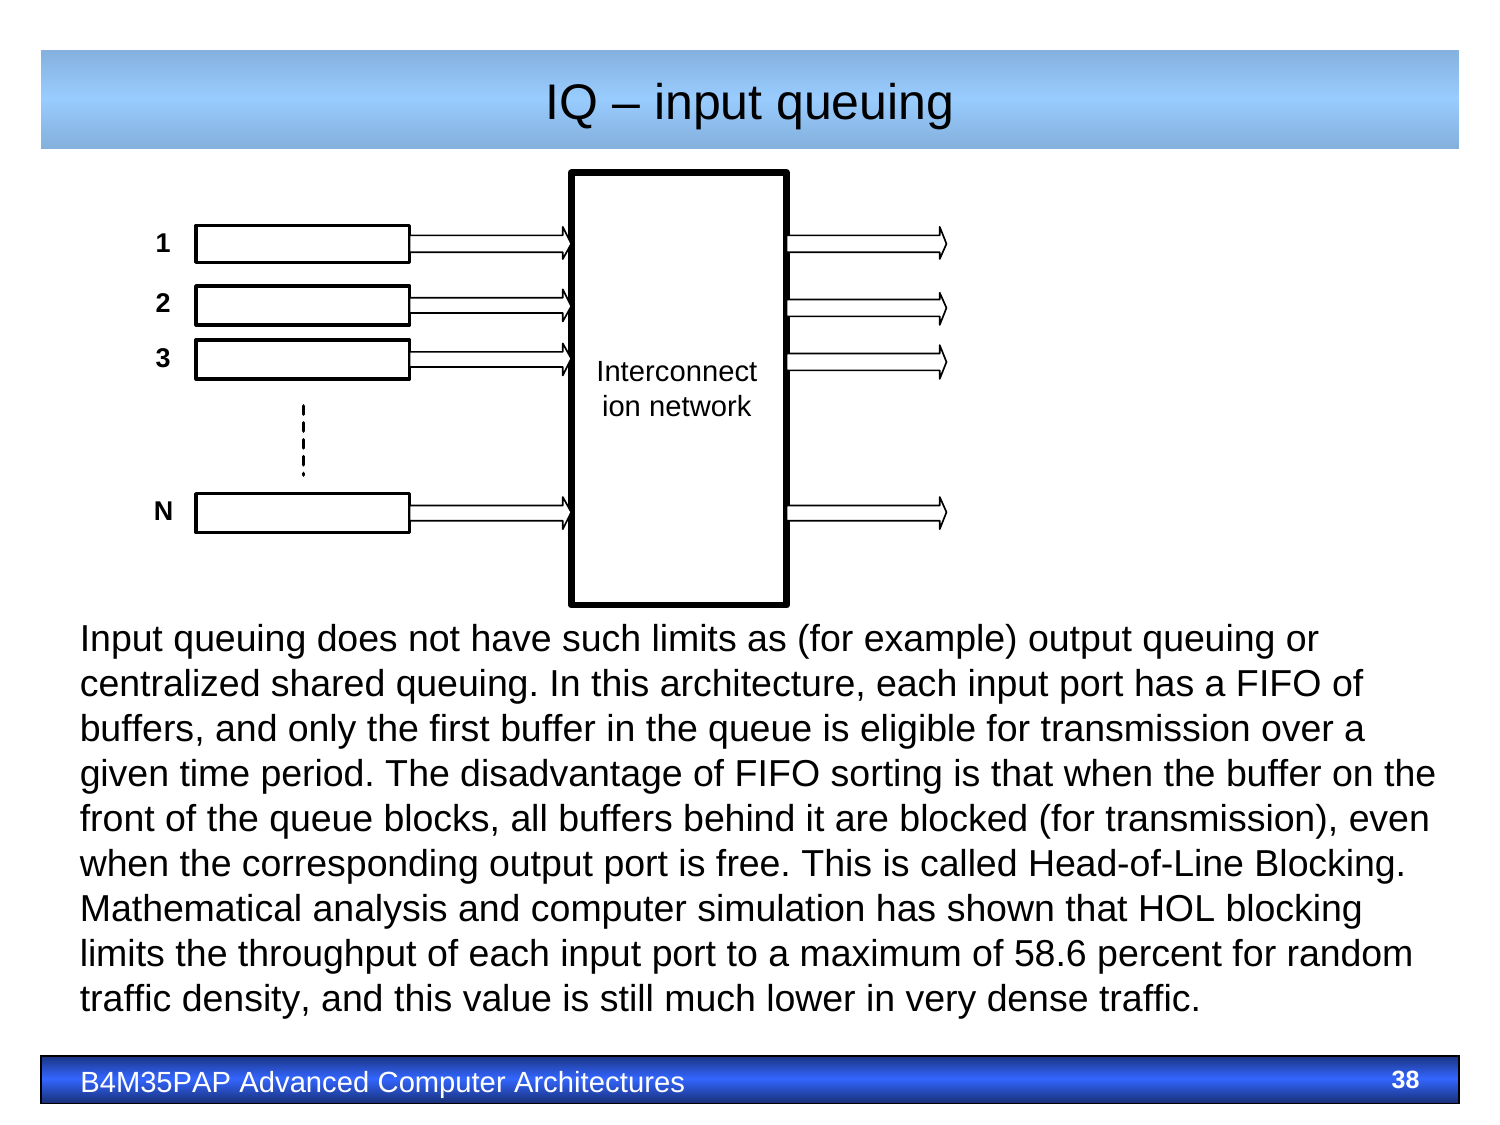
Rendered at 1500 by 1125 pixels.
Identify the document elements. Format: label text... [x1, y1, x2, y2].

list Input queuing does not have such limits as (for example) output queuing or centralized shared queuing. In this architecture, each input port has a FIFO of buffers, and only the first buffer in the queue is eligible for transmission over a given time period. The disadvantage of FIFO sorting is that when the buffer on the front of the queue blocks, all buffers behind it are blocked (for transmission), even when the corresponding output port is free. This is called Head-of-Line Blocking. Mathematical analysis and computer simulation has shown that HOL blocking limits the throughput of each input port to a maximum of 58.6 percent for random traffic density, and this value is still much lower in very dense traffic. [64, 606, 1459, 983]
chart [135, 166, 955, 606]
text_box Interconnection network [581, 310, 773, 431]
title IQ – input queuing [41, 50, 1459, 149]
